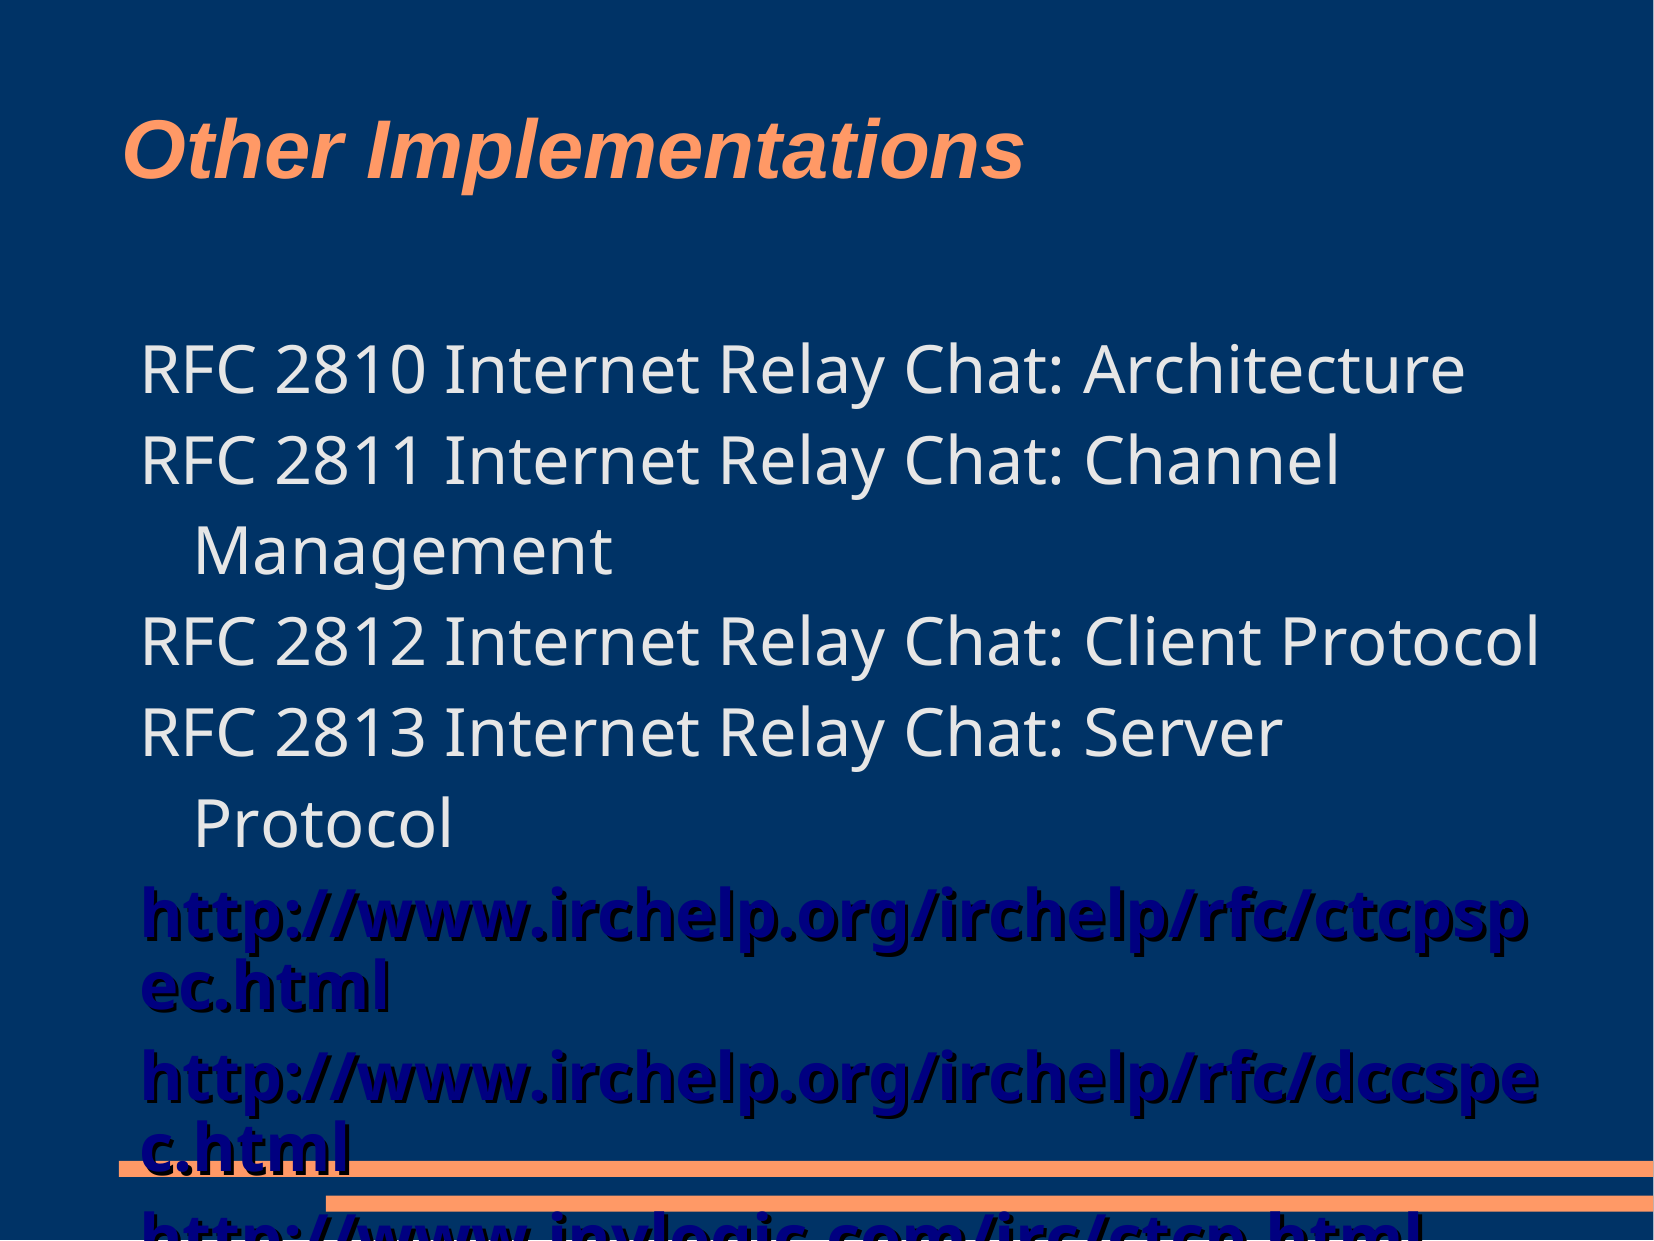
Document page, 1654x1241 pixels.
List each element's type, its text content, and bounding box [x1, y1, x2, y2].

title Other Implementations [121, 46, 1534, 254]
list RFC 2810 Internet Relay Chat: Architecture RFC 2811 Internet Relay Chat: Channel Management RFC 2812 Internet Relay Chat: Client Protocol RFC 2813 Internet Relay Chat: Server Protocol http://www.irchelp.org/irchelp/rfc/ctcpspec.html http://www.irchelp.org/irchelp/rfc/dccspec.html http://www.invlogic.com/irc/ctcp.html [121, 322, 1561, 1133]
